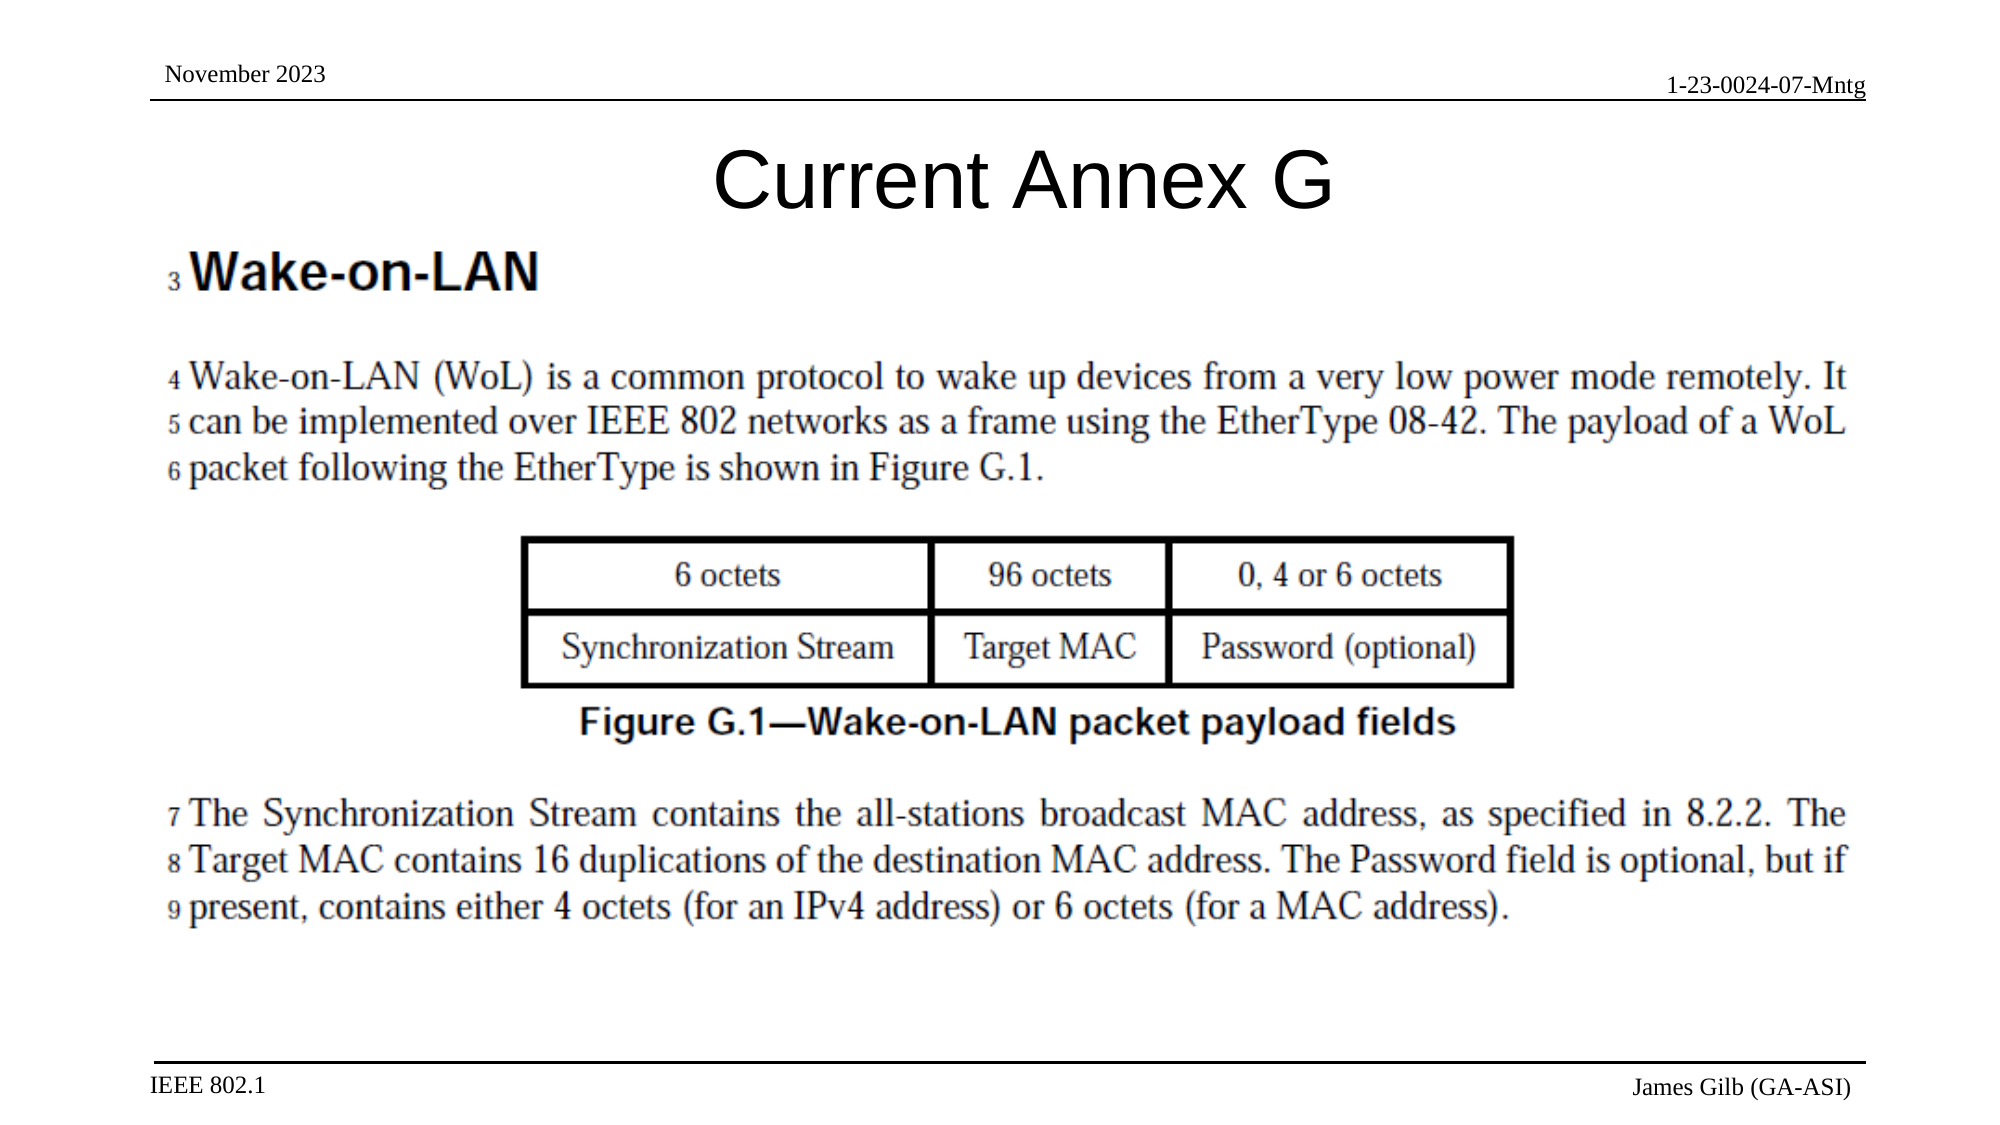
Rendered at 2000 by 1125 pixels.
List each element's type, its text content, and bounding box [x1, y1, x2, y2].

title Current Annex G [149, 112, 1900, 238]
picture [150, 224, 1910, 938]
